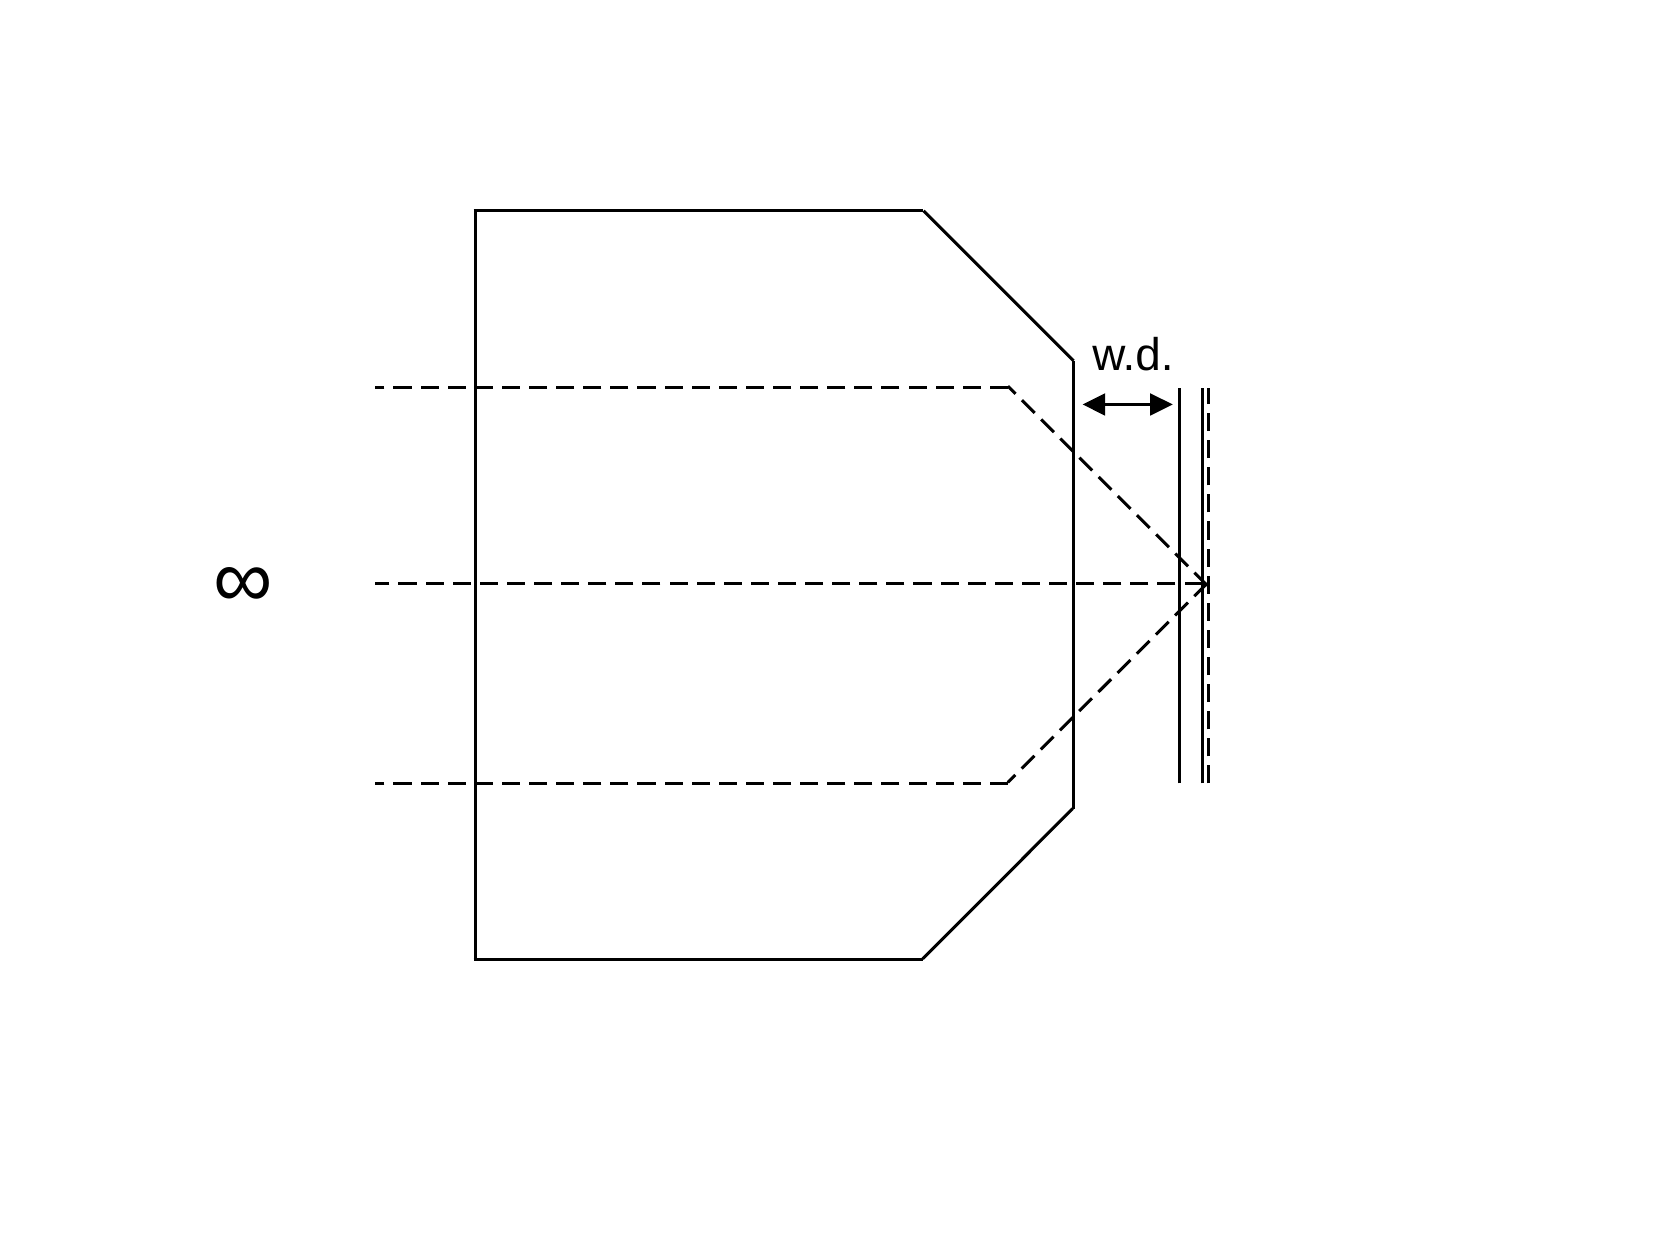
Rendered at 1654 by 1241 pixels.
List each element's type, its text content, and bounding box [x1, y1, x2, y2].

text_box ∞ [168, 525, 319, 643]
text_box w.d. [1076, 321, 1190, 397]
